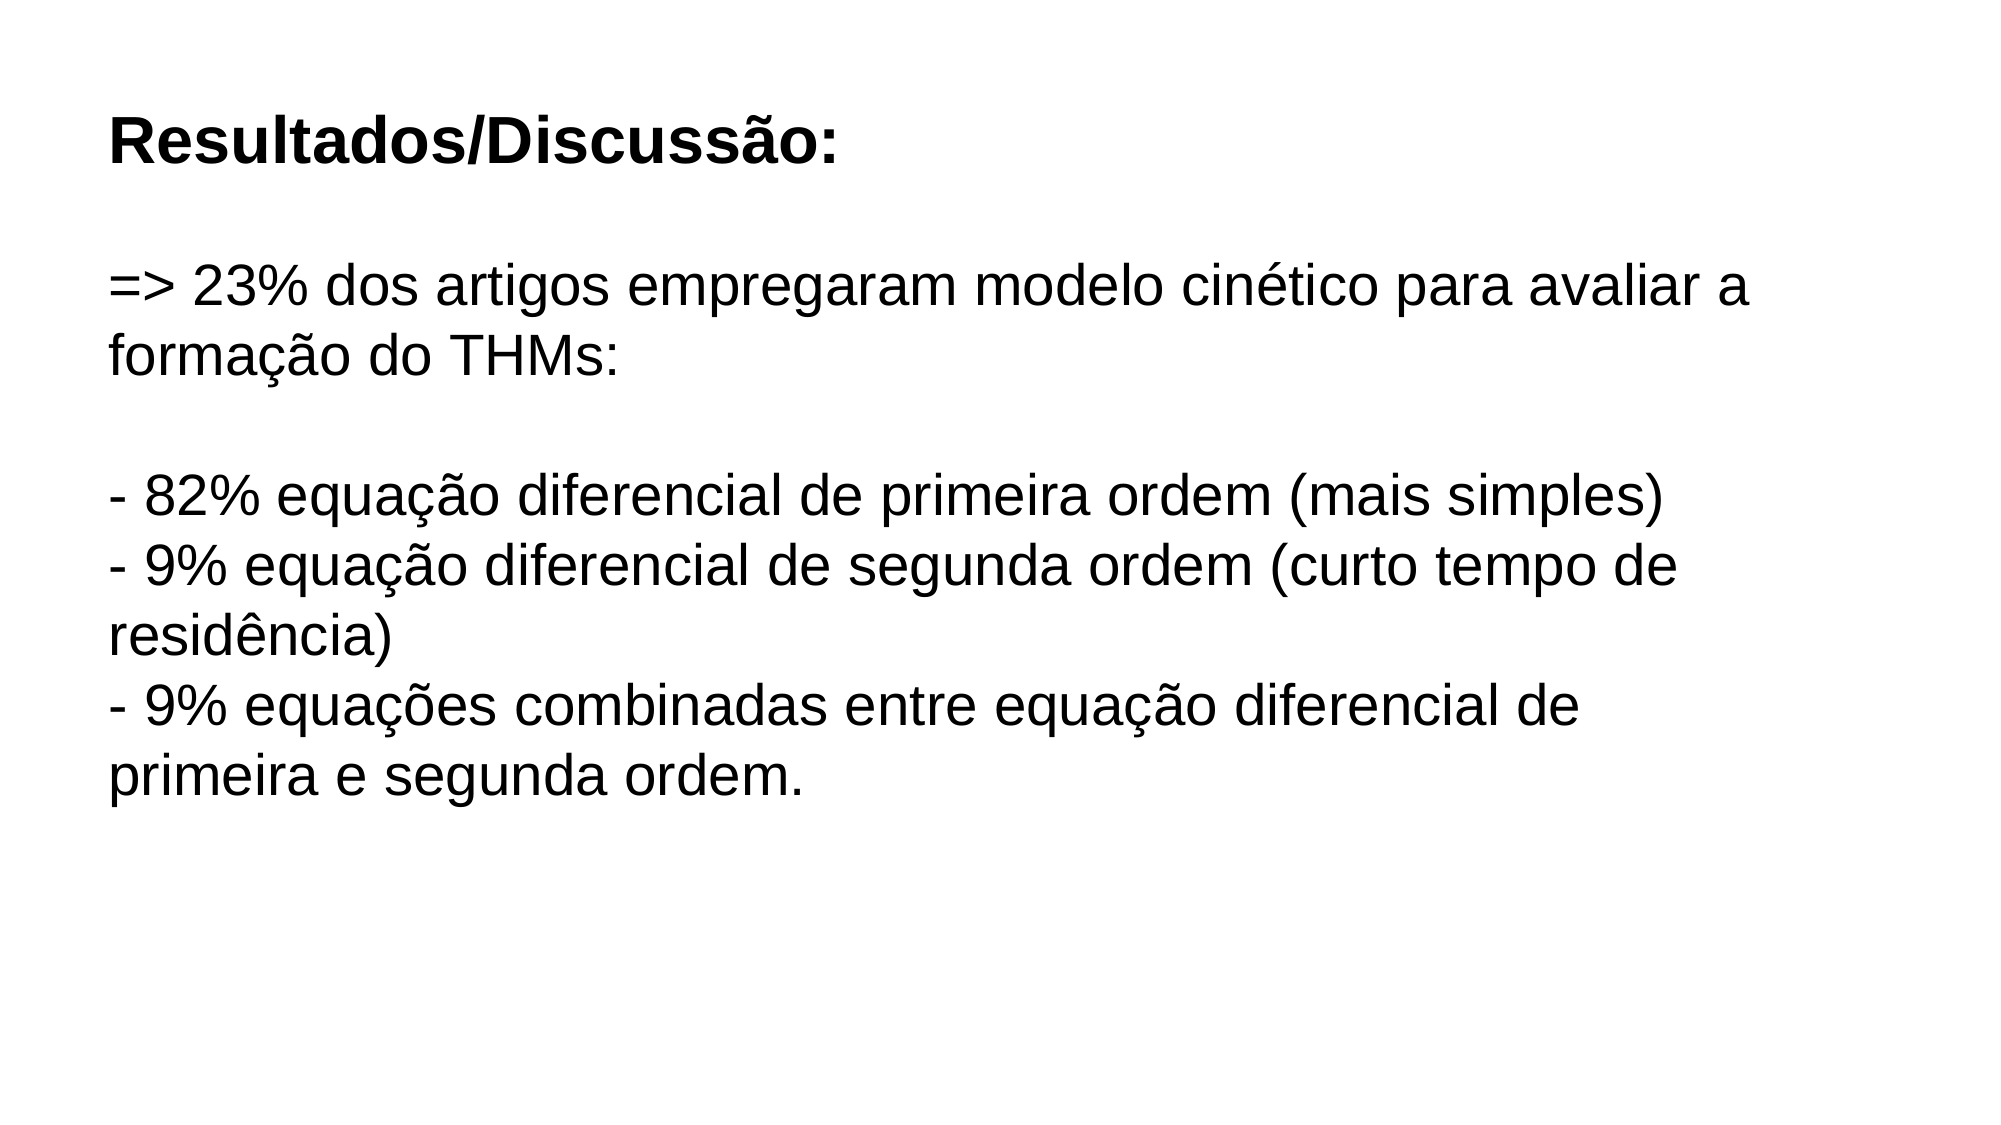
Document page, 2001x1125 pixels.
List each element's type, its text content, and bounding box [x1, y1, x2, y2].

title Resultados/Discussão: => 23% dos artigos empregaram modelo cinético para avaliar a formação do THMs: - 82% equação diferencial de primeira ordem (mais simples) - 9% equação diferencial de segunda ordem (curto tempo de residência) - 9% equações combinadas entre equação diferencial de primeira e segunda ordem. [93, 89, 1772, 864]
